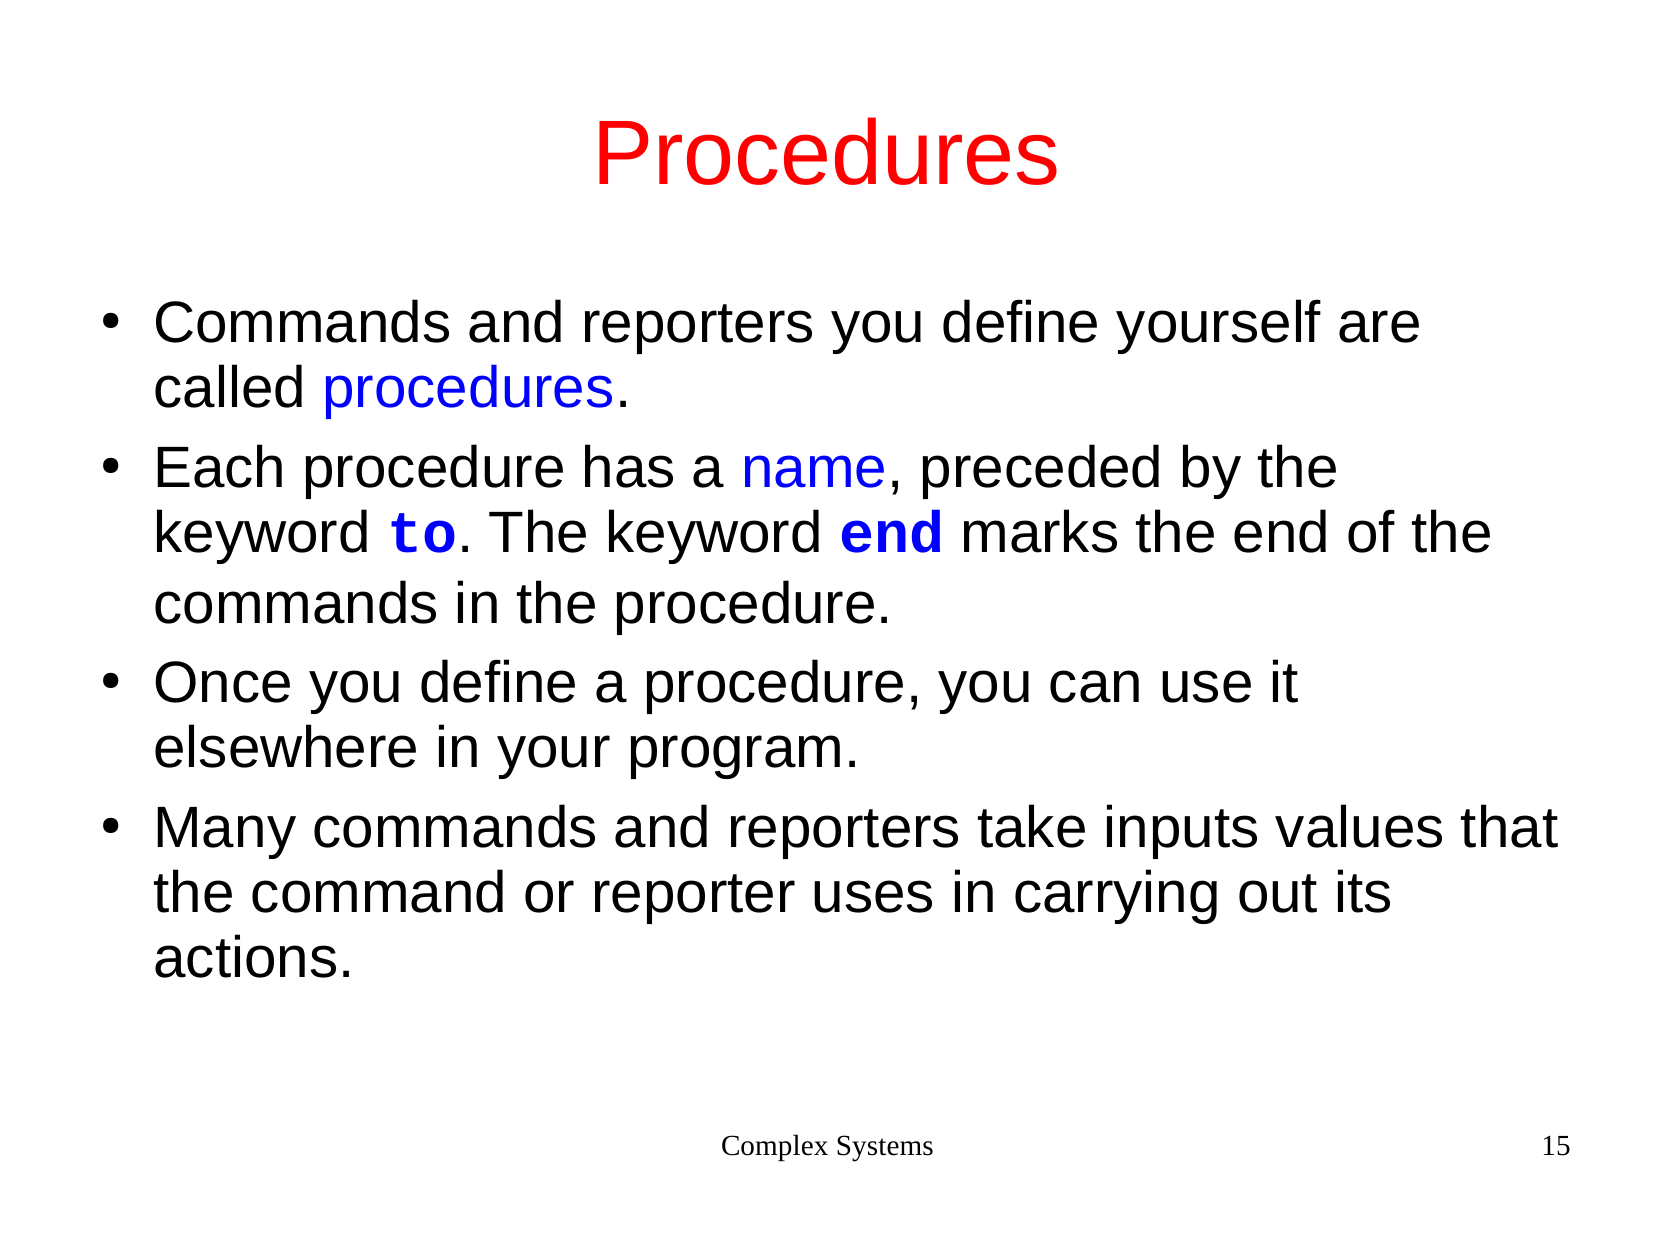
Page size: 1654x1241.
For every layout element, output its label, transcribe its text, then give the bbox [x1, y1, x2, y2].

list Commands and reporters you define yourself are called procedures. Each procedure has a name, preceded by the keyword to. The keyword end marks the end of the commands in the procedure. Once you define a procedure, you can use it elsewhere in your program. Many commands and reporters take inputs values that the command or reporter uses in carrying out its actions. [82, 290, 1571, 1109]
title Procedures [82, 49, 1571, 257]
